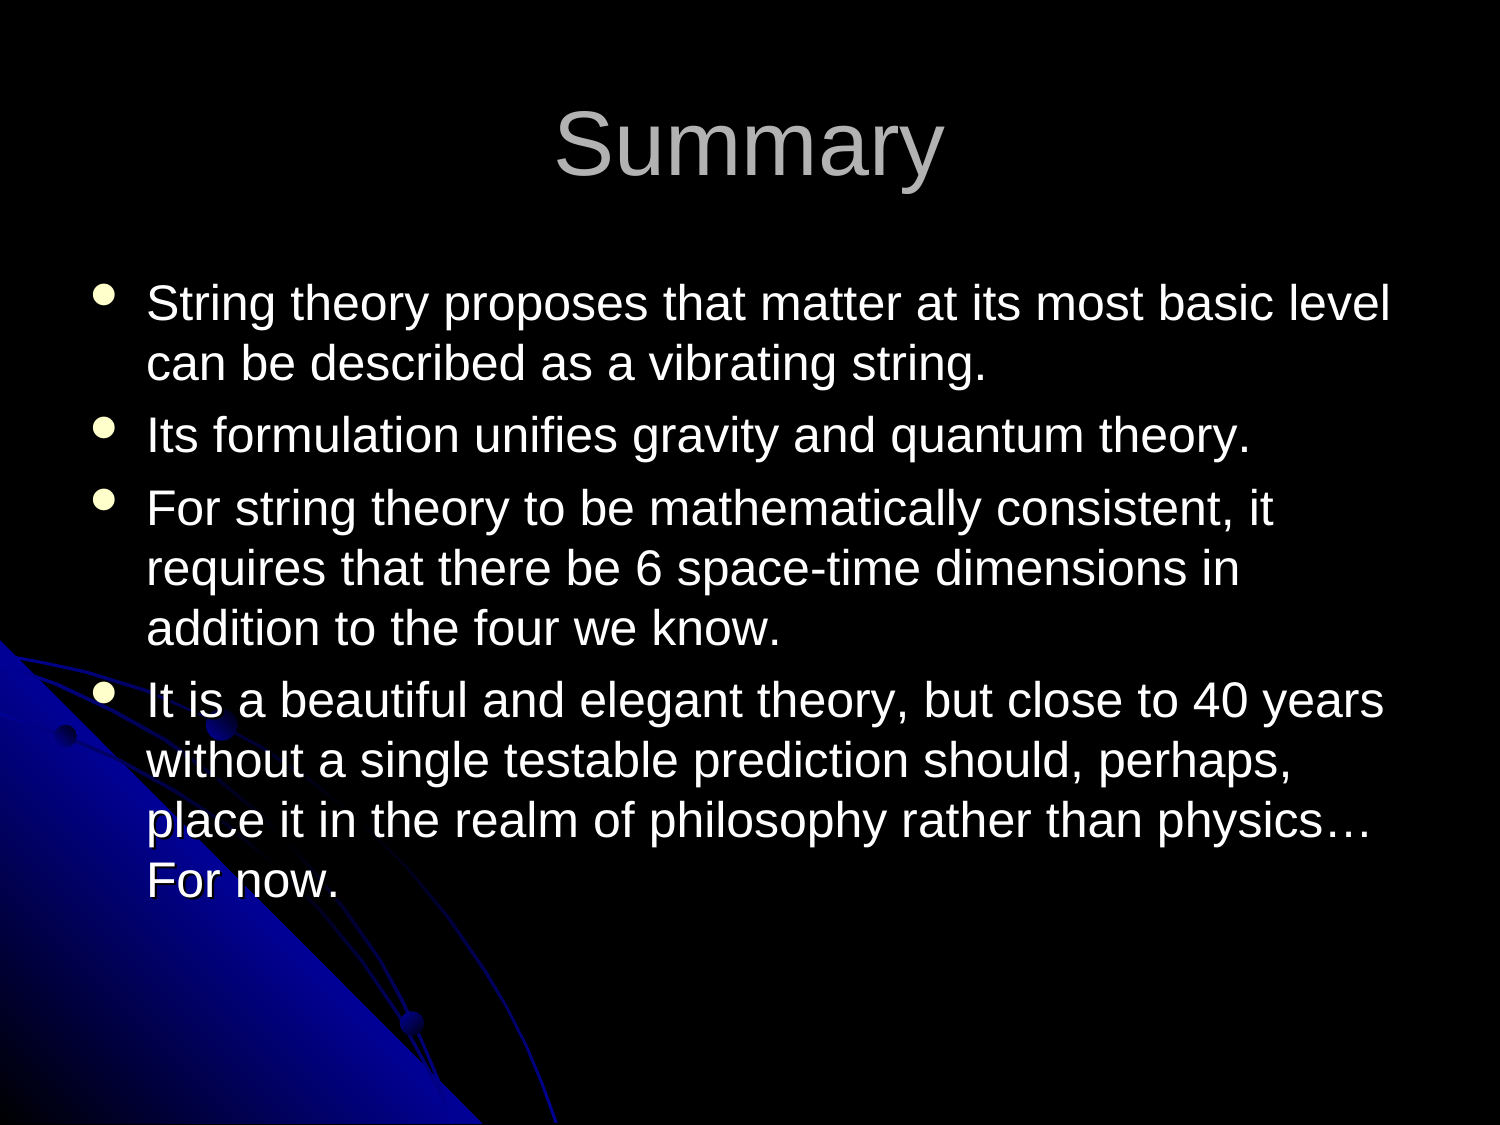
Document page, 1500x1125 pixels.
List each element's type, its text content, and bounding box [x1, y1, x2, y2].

list String theory proposes that matter at its most basic level can be described as a vibrating string. Its formulation unifies gravity and quantum theory. For string theory to be mathematically consistent, it requires that there be 6 space-time dimensions in addition to the four we know. It is a beautiful and elegant theory, but close to 40 years without a single testable prediction should, perhaps, place it in the realm of philosophy rather than physics… For now. [75, 262, 1426, 1006]
title Summary [75, 45, 1426, 233]
